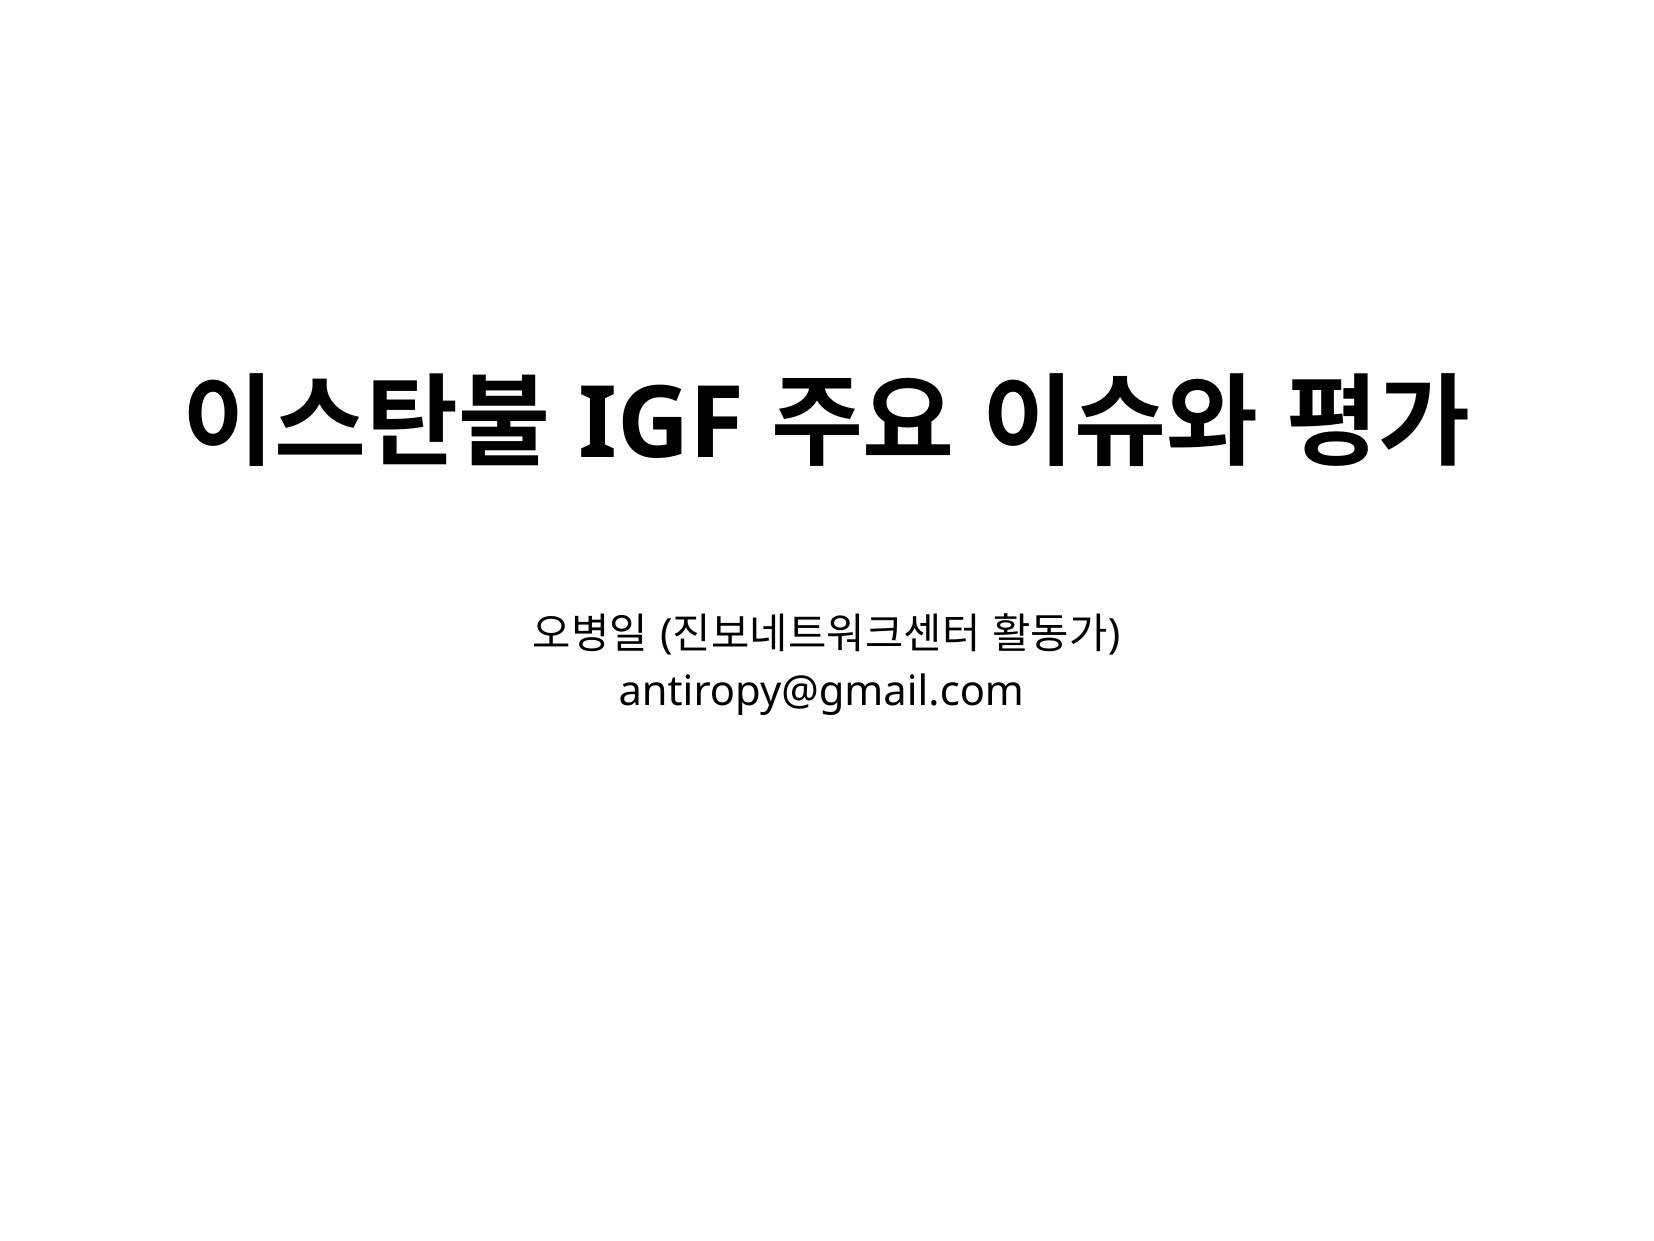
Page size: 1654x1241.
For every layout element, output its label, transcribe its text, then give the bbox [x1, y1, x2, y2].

subtitle 이스탄불 IGF 주요 이슈와 평가 오병일 (진보네트워크센터 활동가) antiropy@gmail.com [82, 49, 1571, 1010]
